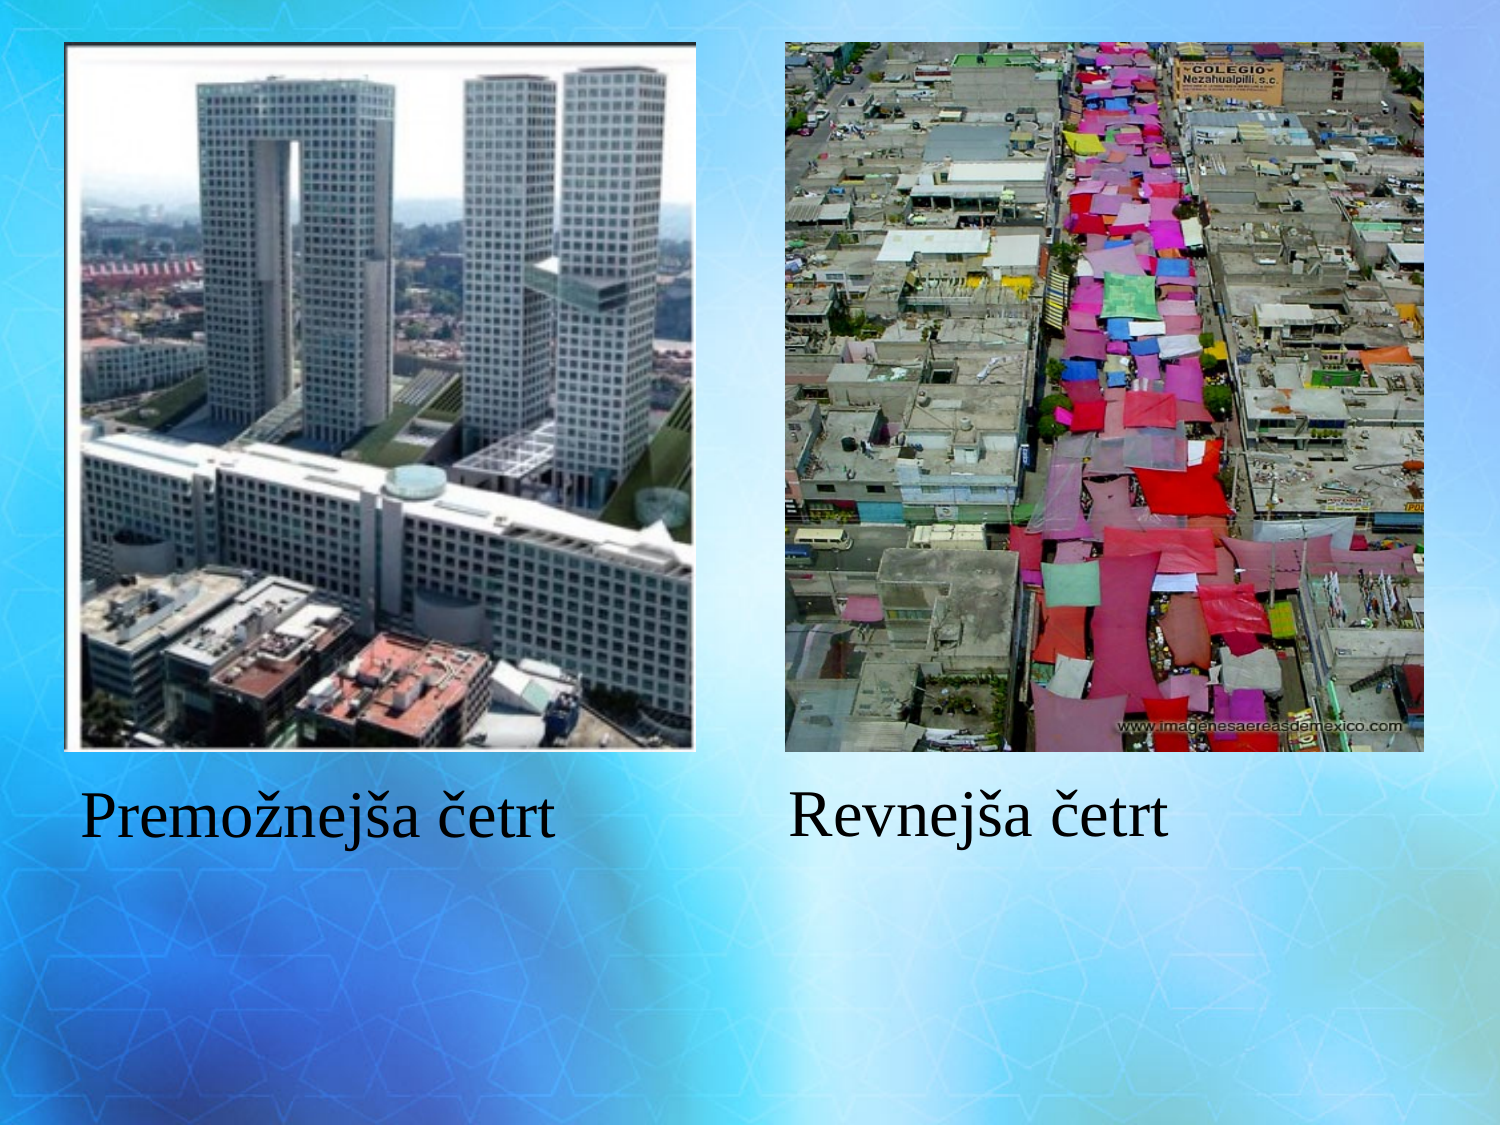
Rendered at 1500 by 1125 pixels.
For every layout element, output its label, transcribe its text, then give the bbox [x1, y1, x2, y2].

title Revnejša četrt [773, 716, 1500, 904]
picture [0, 0, 1500, 1125]
list Premožnejša četrt [64, 763, 880, 1012]
